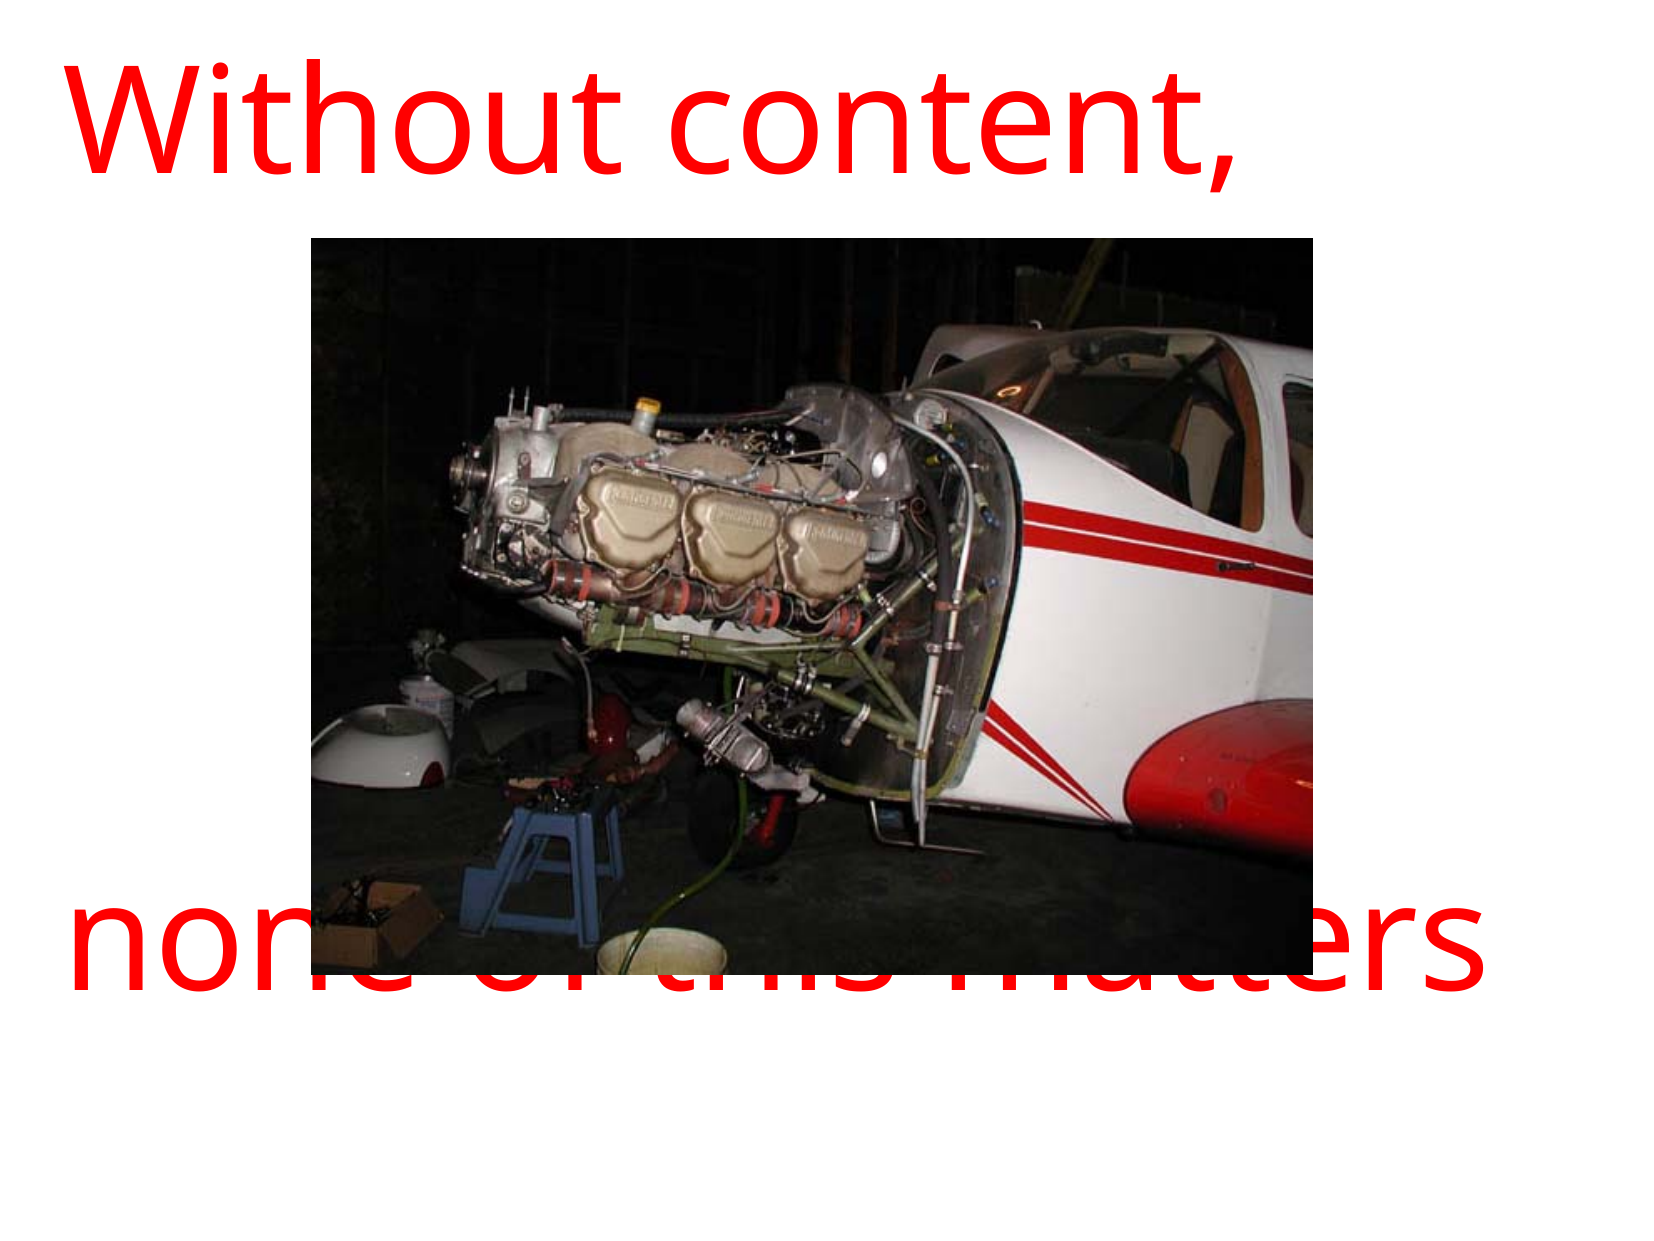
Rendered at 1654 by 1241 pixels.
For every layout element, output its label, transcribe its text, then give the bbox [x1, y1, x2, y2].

picture [311, 238, 1313, 976]
text_box Without content, none of this matters [47, 5, 1654, 1229]
